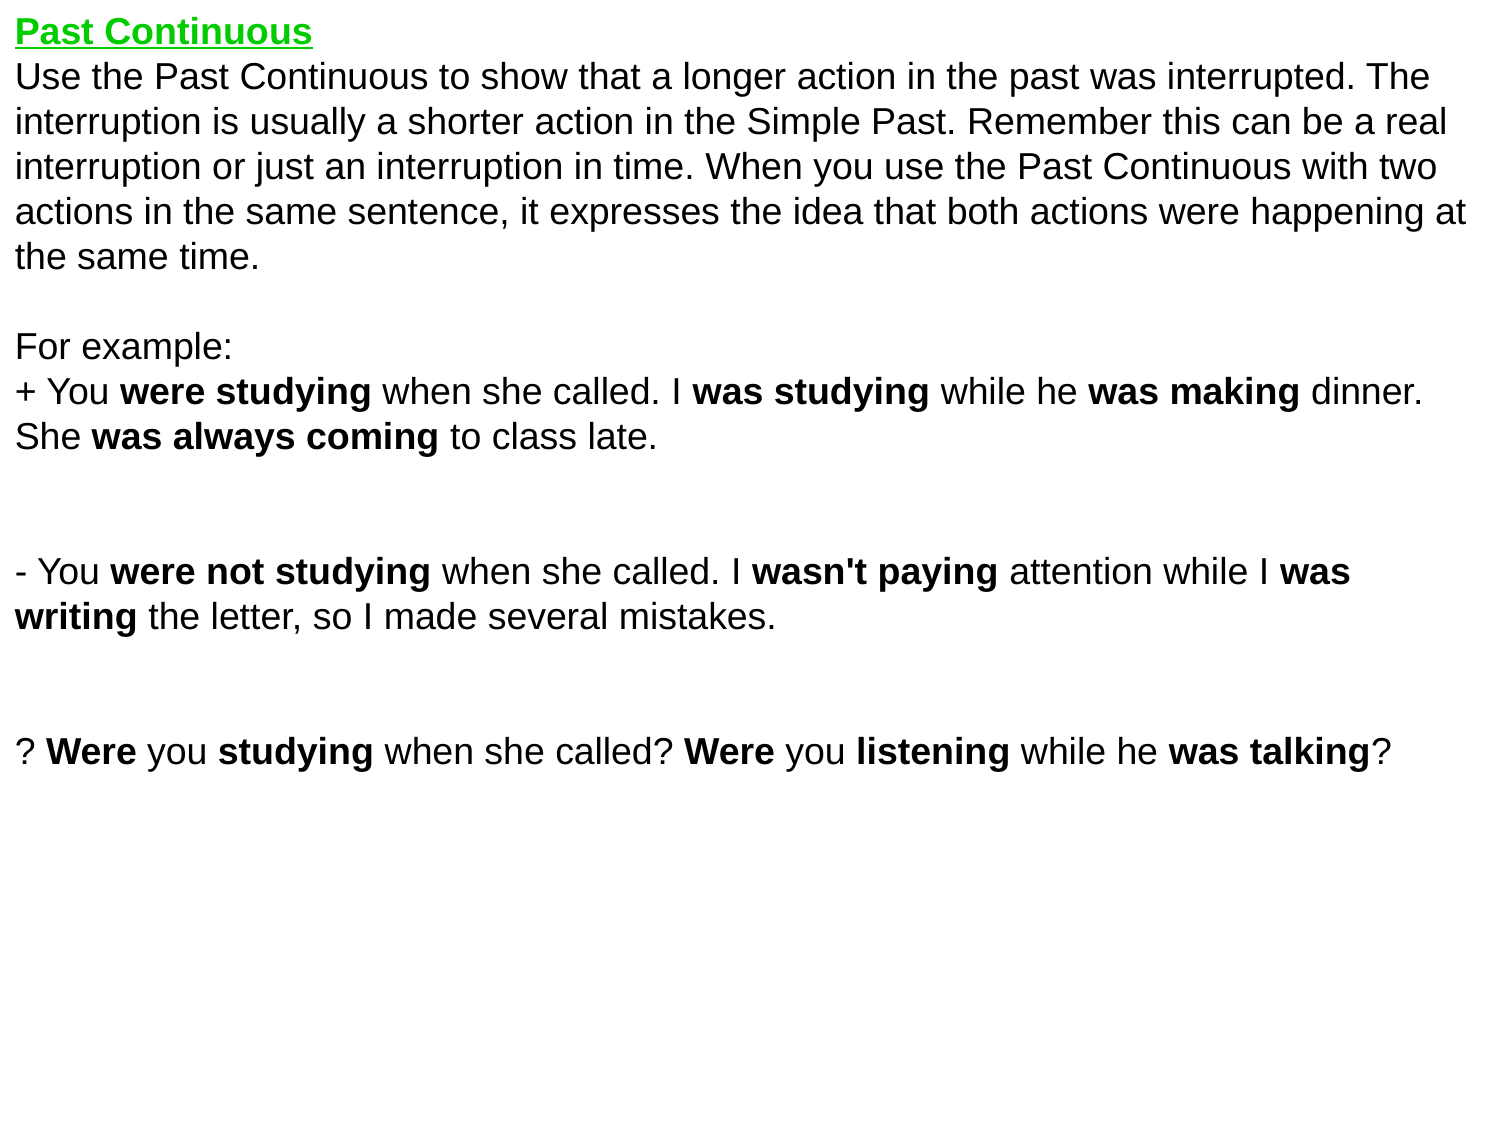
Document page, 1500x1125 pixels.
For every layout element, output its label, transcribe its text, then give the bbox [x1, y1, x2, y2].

text_box Past Continuous Use the Past Continuous to show that a longer action in the past was interrupted. The interruption is usually a shorter action in the Simple Past. Remember this can be a real interruption or just an interruption in time. When you use the Past Continuous with two actions in the same sentence, it expresses the idea that both actions were happening at the same time. For example: + You were studying when she called. I was studying while he was making dinner. She was always coming to class late. - You were not studying when she called. I wasn't paying attention while I was writing the letter, so I made several mistakes. ? Were you studying when she called? Were you listening while he was talking? [0, 0, 1500, 1050]
